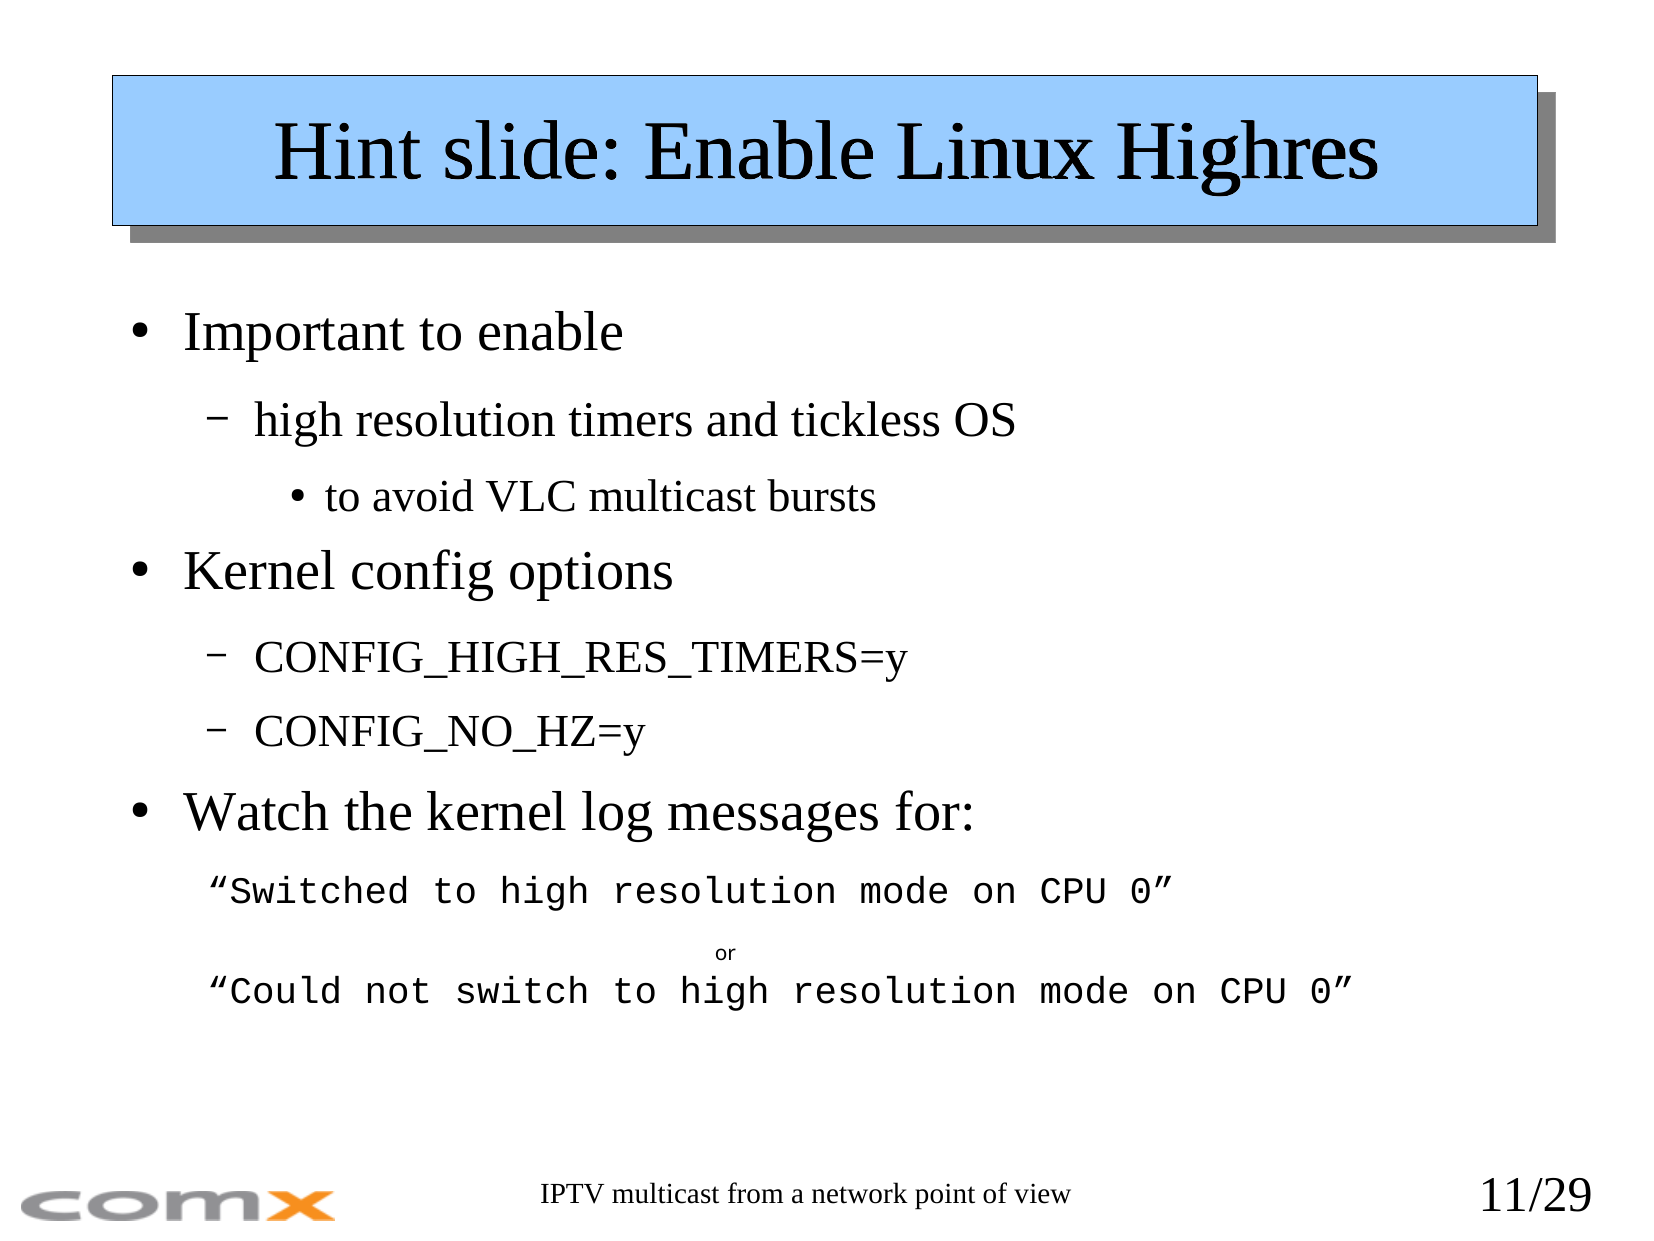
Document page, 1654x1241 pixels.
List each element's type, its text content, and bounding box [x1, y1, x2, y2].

picture [21, 1191, 335, 1221]
title Hint slide: Enable Linux Highres [116, 75, 1538, 226]
list Important to enable high resolution timers and tickless OS to avoid VLC multicast bursts Kernel config options CONFIG_HIGH_RES_TIMERS=y CONFIG_NO_HZ=y Watch the kernel log messages for: “Switched to high resolution mode on CPU 0” or “Could not switch to high resolution mode on CPU 0” [112, 300, 1538, 1088]
